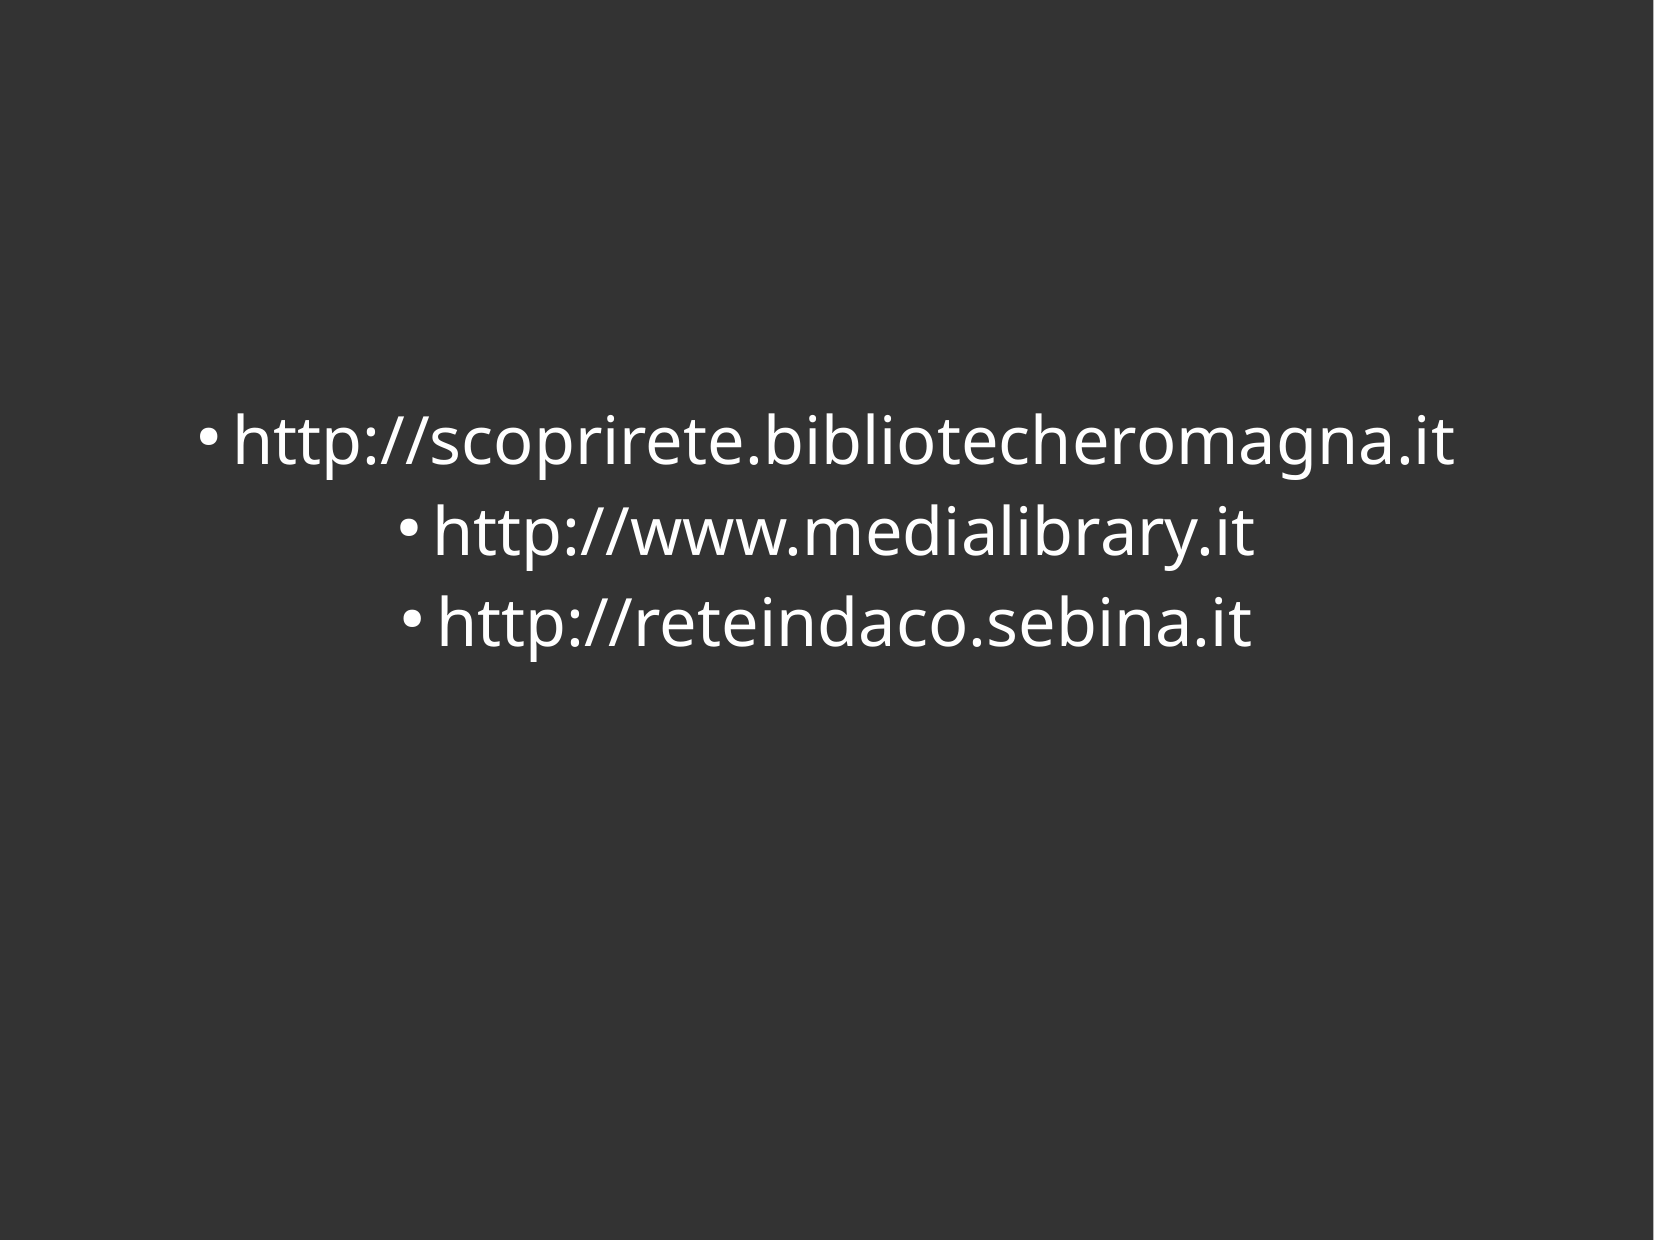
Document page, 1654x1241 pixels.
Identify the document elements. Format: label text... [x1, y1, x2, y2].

subtitle http://scoprirete.bibliotecheromagna.it http://www.medialibrary.it http://reteindaco.sebina.it [82, 49, 1571, 1010]
